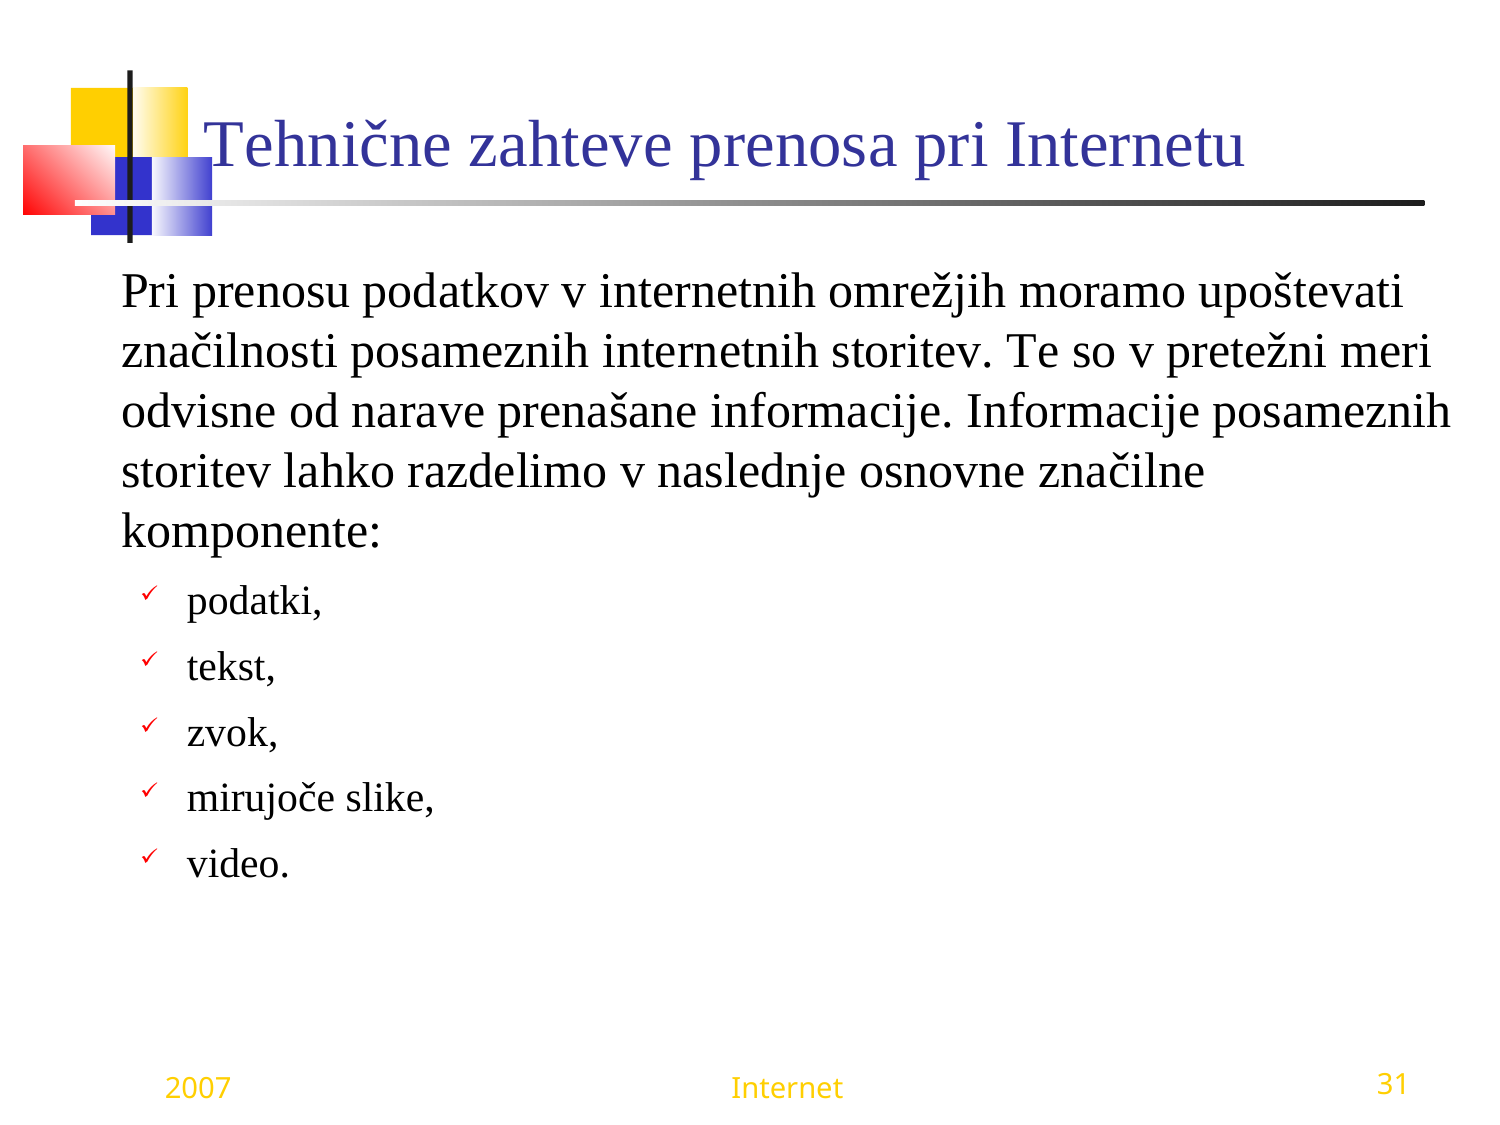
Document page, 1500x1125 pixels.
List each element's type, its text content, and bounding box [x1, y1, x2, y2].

title Tehnične zahteve prenosa pri Internetu [188, 92, 1468, 188]
text_box <number> [1112, 1037, 1426, 1113]
list Pri prenosu podatkov v internetnih omrežjih moramo upoštevati značilnosti posameznih internetnih storitev. Te so v pretežni meri odvisne od narave prenašane informacije. Informacije posameznih storitev lahko razdelimo v naslednje osnovne značilne komponente: podatki, tekst, zvok, mirujoče slike, video. [50, 249, 1469, 1007]
text_box 2007 [150, 1037, 463, 1113]
text_box Internet [549, 1037, 1026, 1113]
